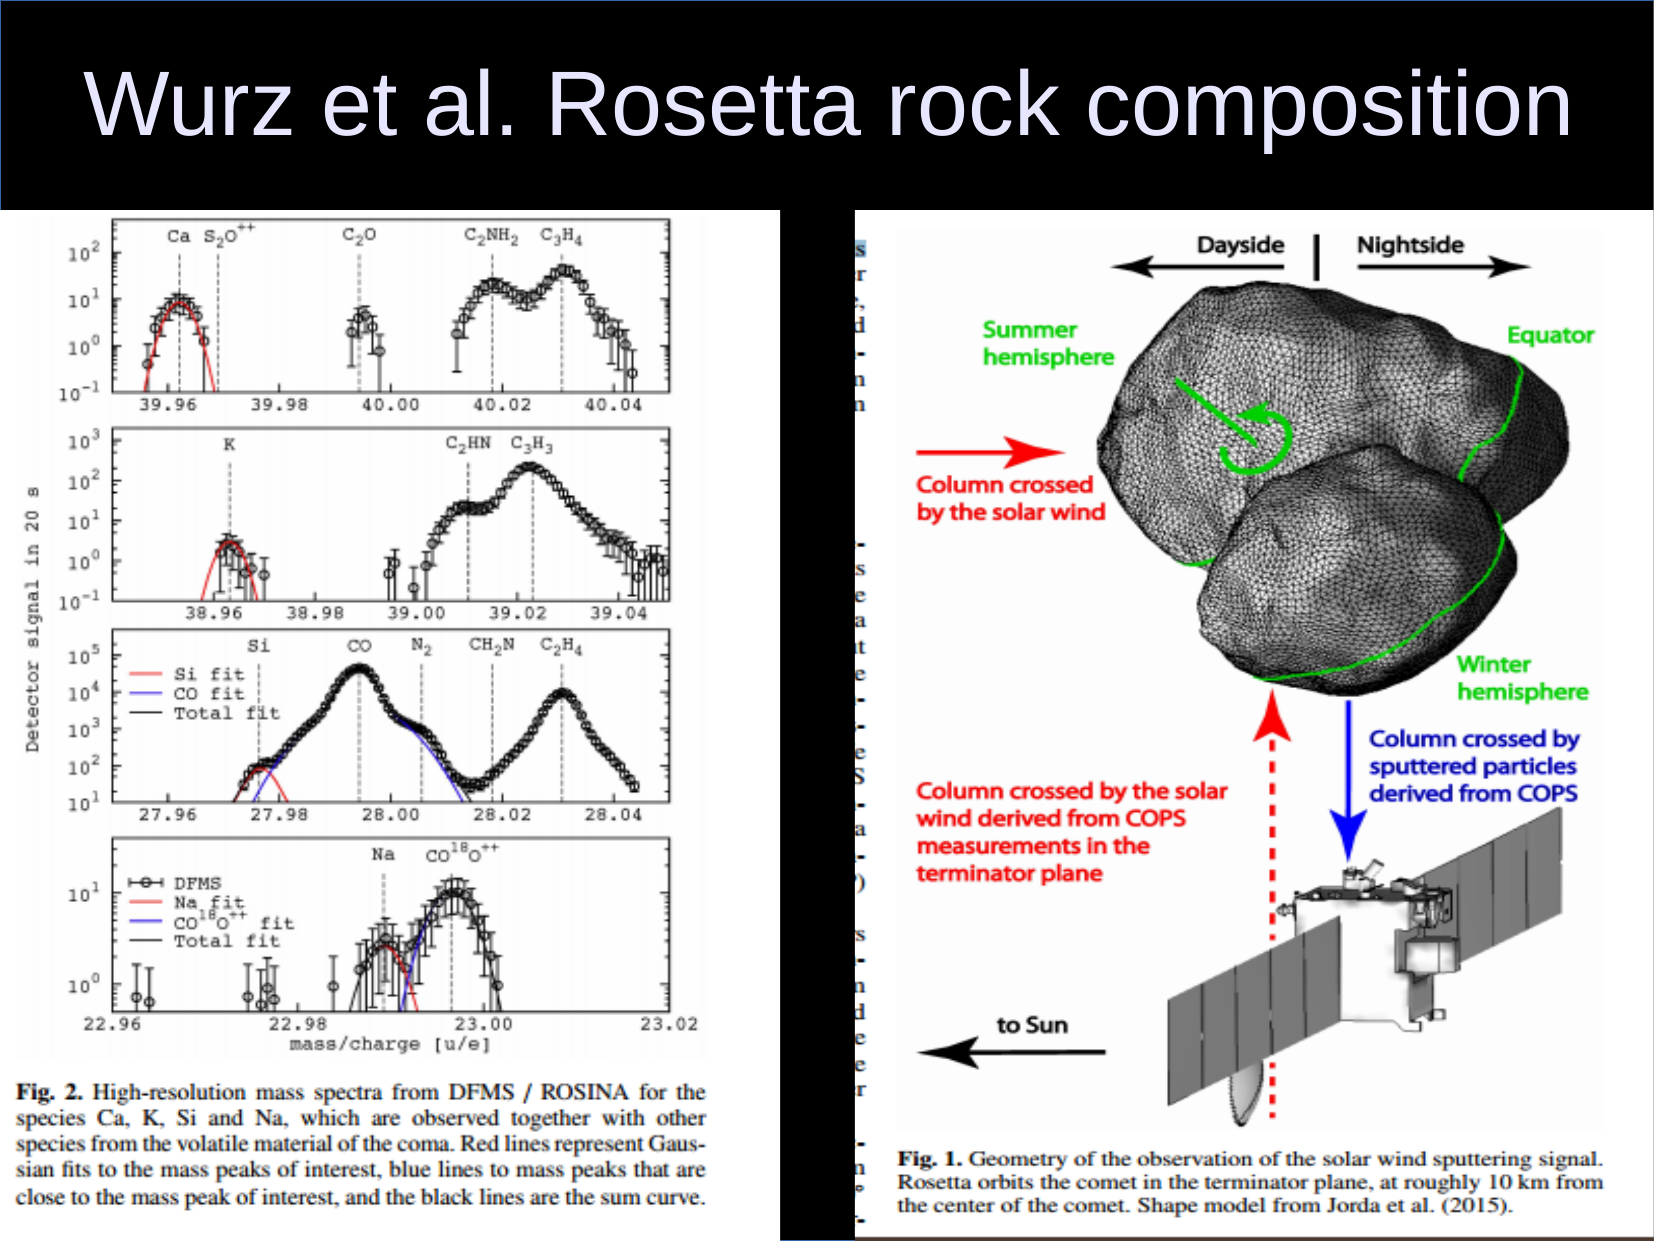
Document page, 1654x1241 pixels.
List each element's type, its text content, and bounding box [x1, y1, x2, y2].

title Wurz et al. Rosetta rock composition [45, 0, 1616, 208]
picture [0, 210, 781, 1241]
picture [855, 210, 1654, 1241]
